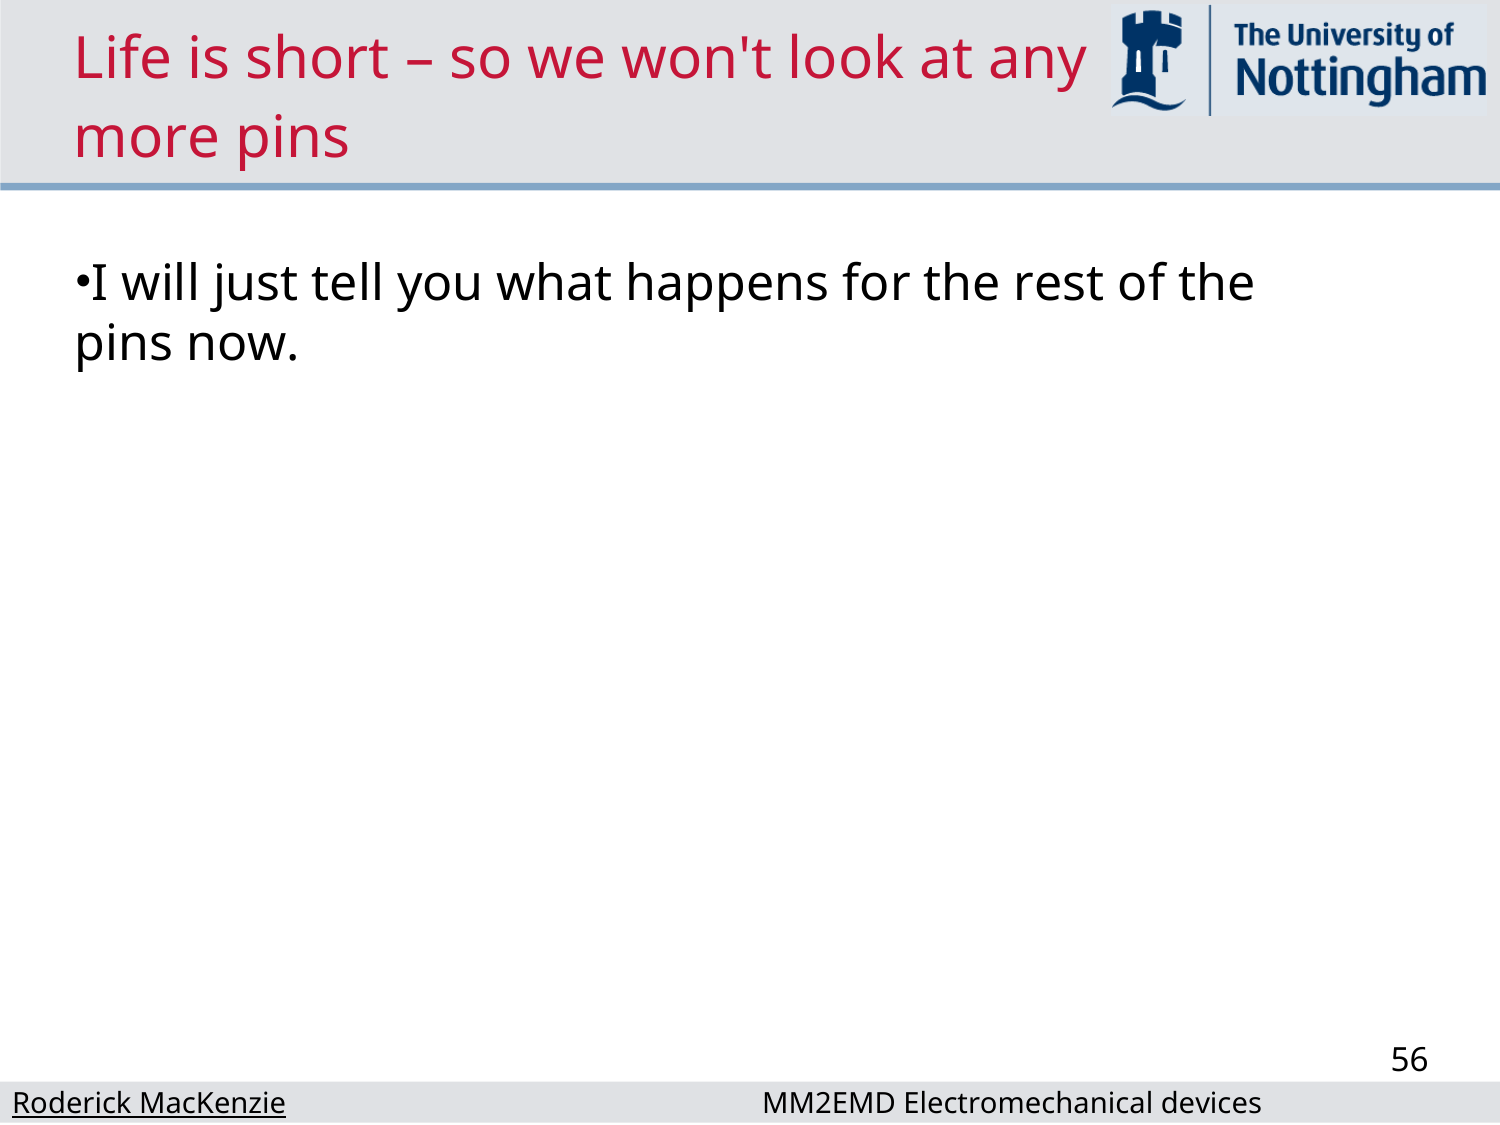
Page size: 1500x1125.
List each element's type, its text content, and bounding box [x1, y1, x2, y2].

text_box I will just tell you what happens for the rest of the pins now. [59, 243, 1344, 521]
picture [1111, 4, 1487, 116]
title Life is short – so we won't look at any more pins [59, 20, 1137, 172]
text_box <number> [1375, 1030, 1500, 1101]
